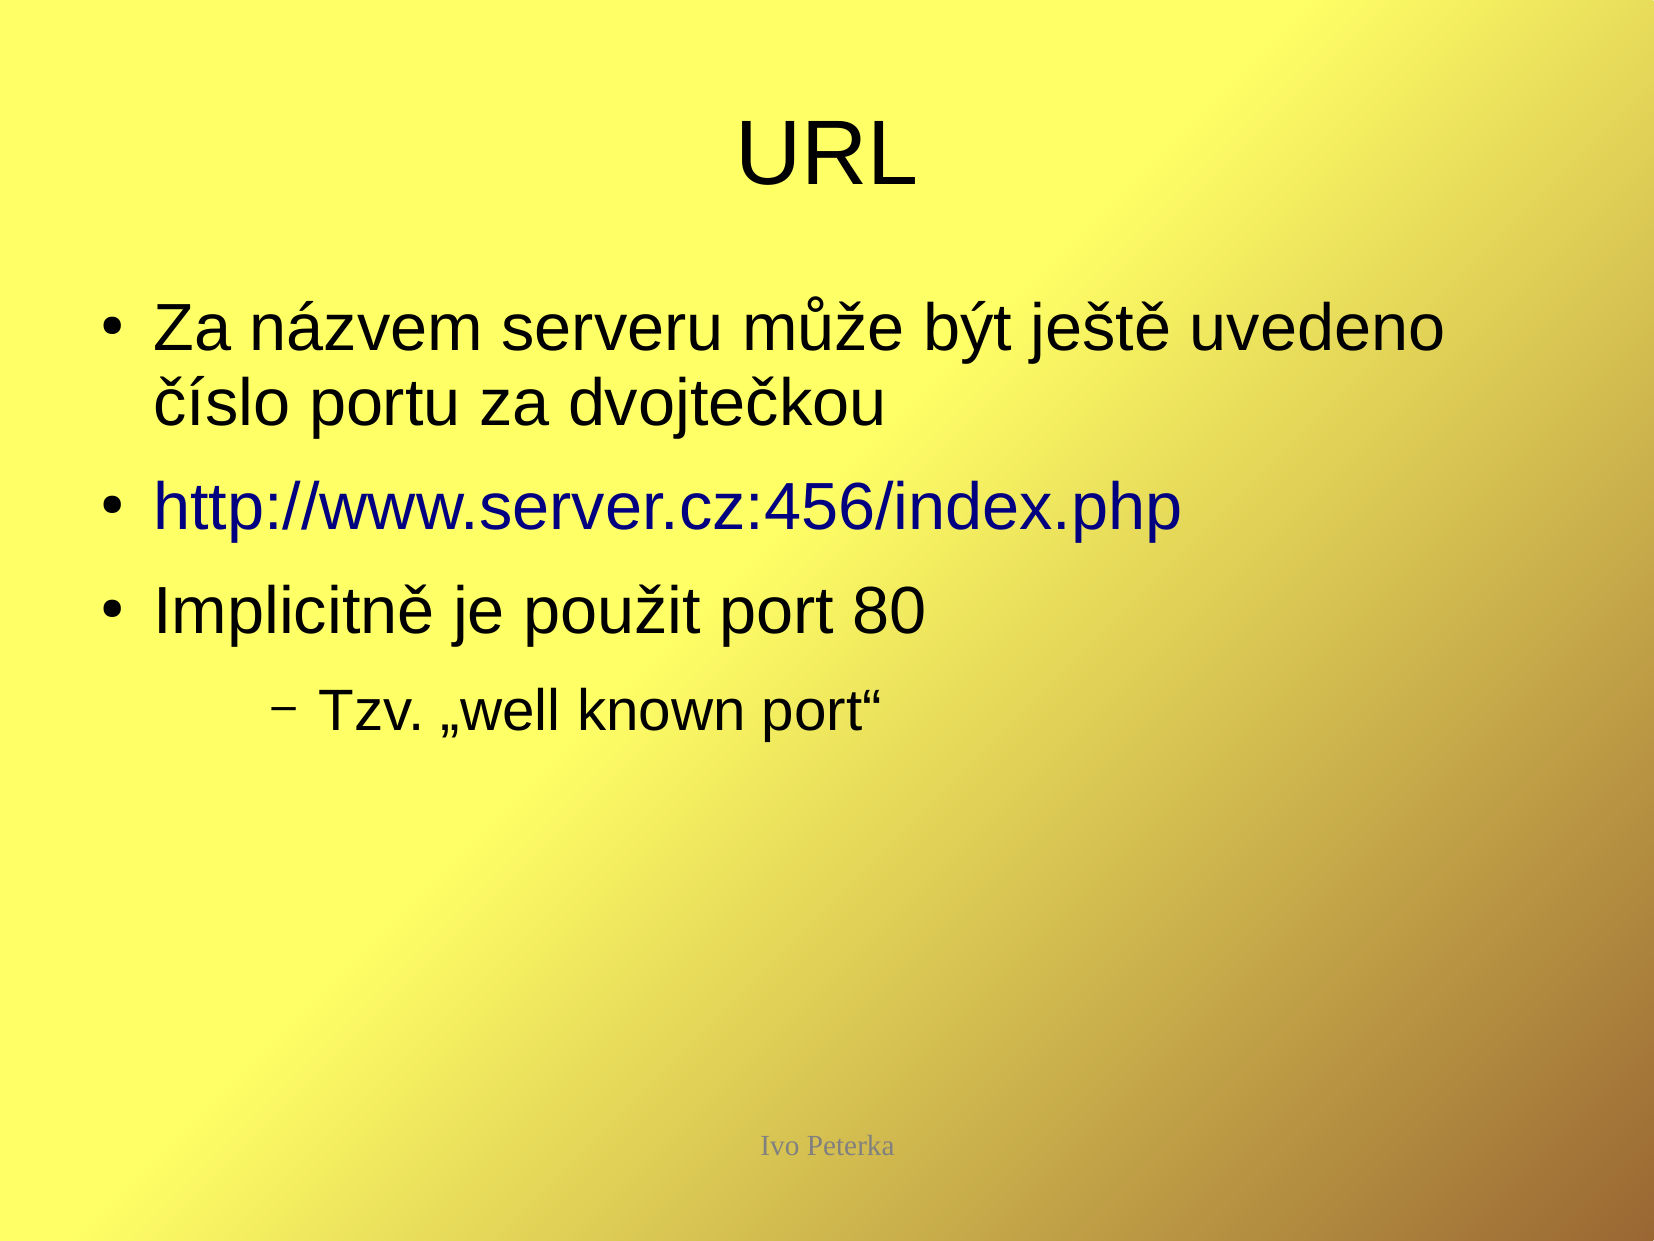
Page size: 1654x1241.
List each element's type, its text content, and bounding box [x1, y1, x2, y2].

title URL [82, 56, 1571, 250]
list Za názvem serveru může být ještě uvedeno číslo portu za dvojtečkou http://www.server.cz:456/index.php Implicitně je použit port 80 Tzv. „well known port“ [82, 290, 1571, 1094]
